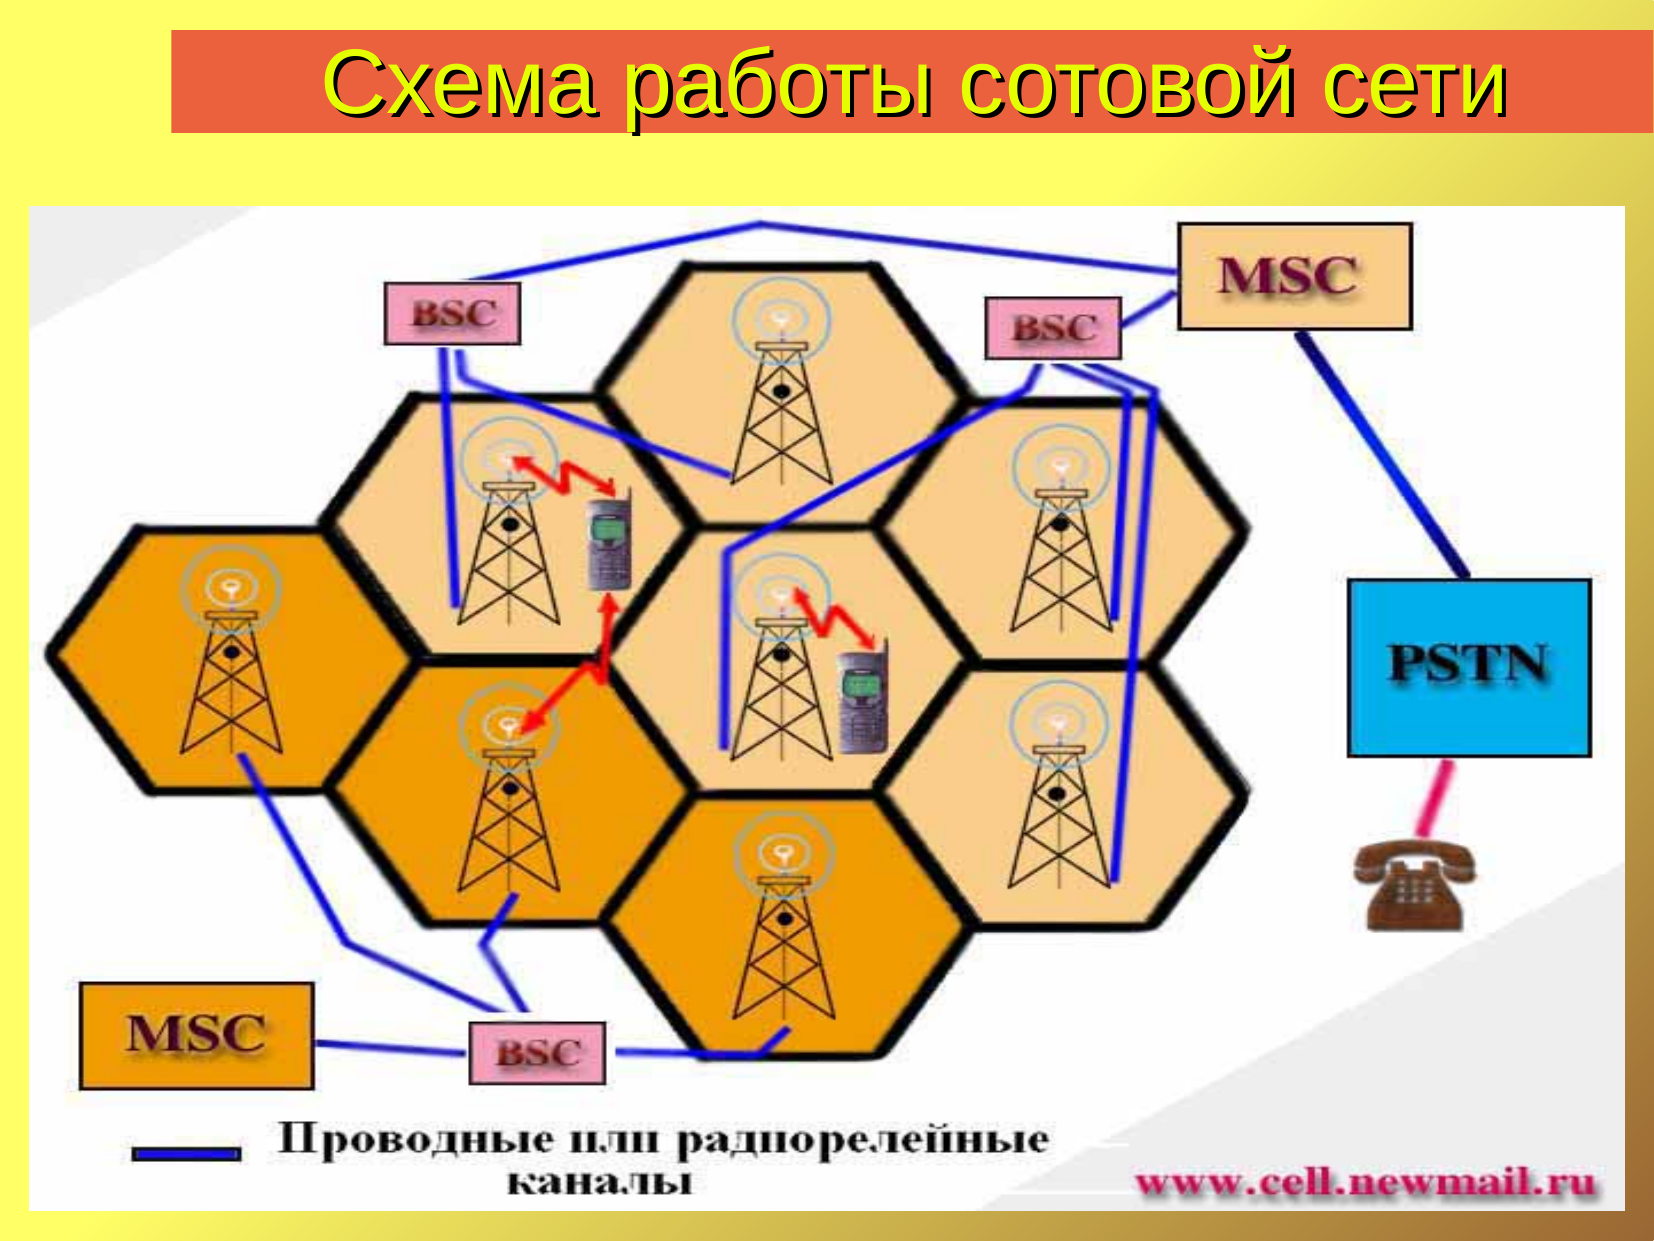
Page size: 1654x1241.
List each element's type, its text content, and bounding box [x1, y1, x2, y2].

title Схема работы сотовой сети [171, 30, 1654, 133]
picture [29, 206, 1625, 1211]
